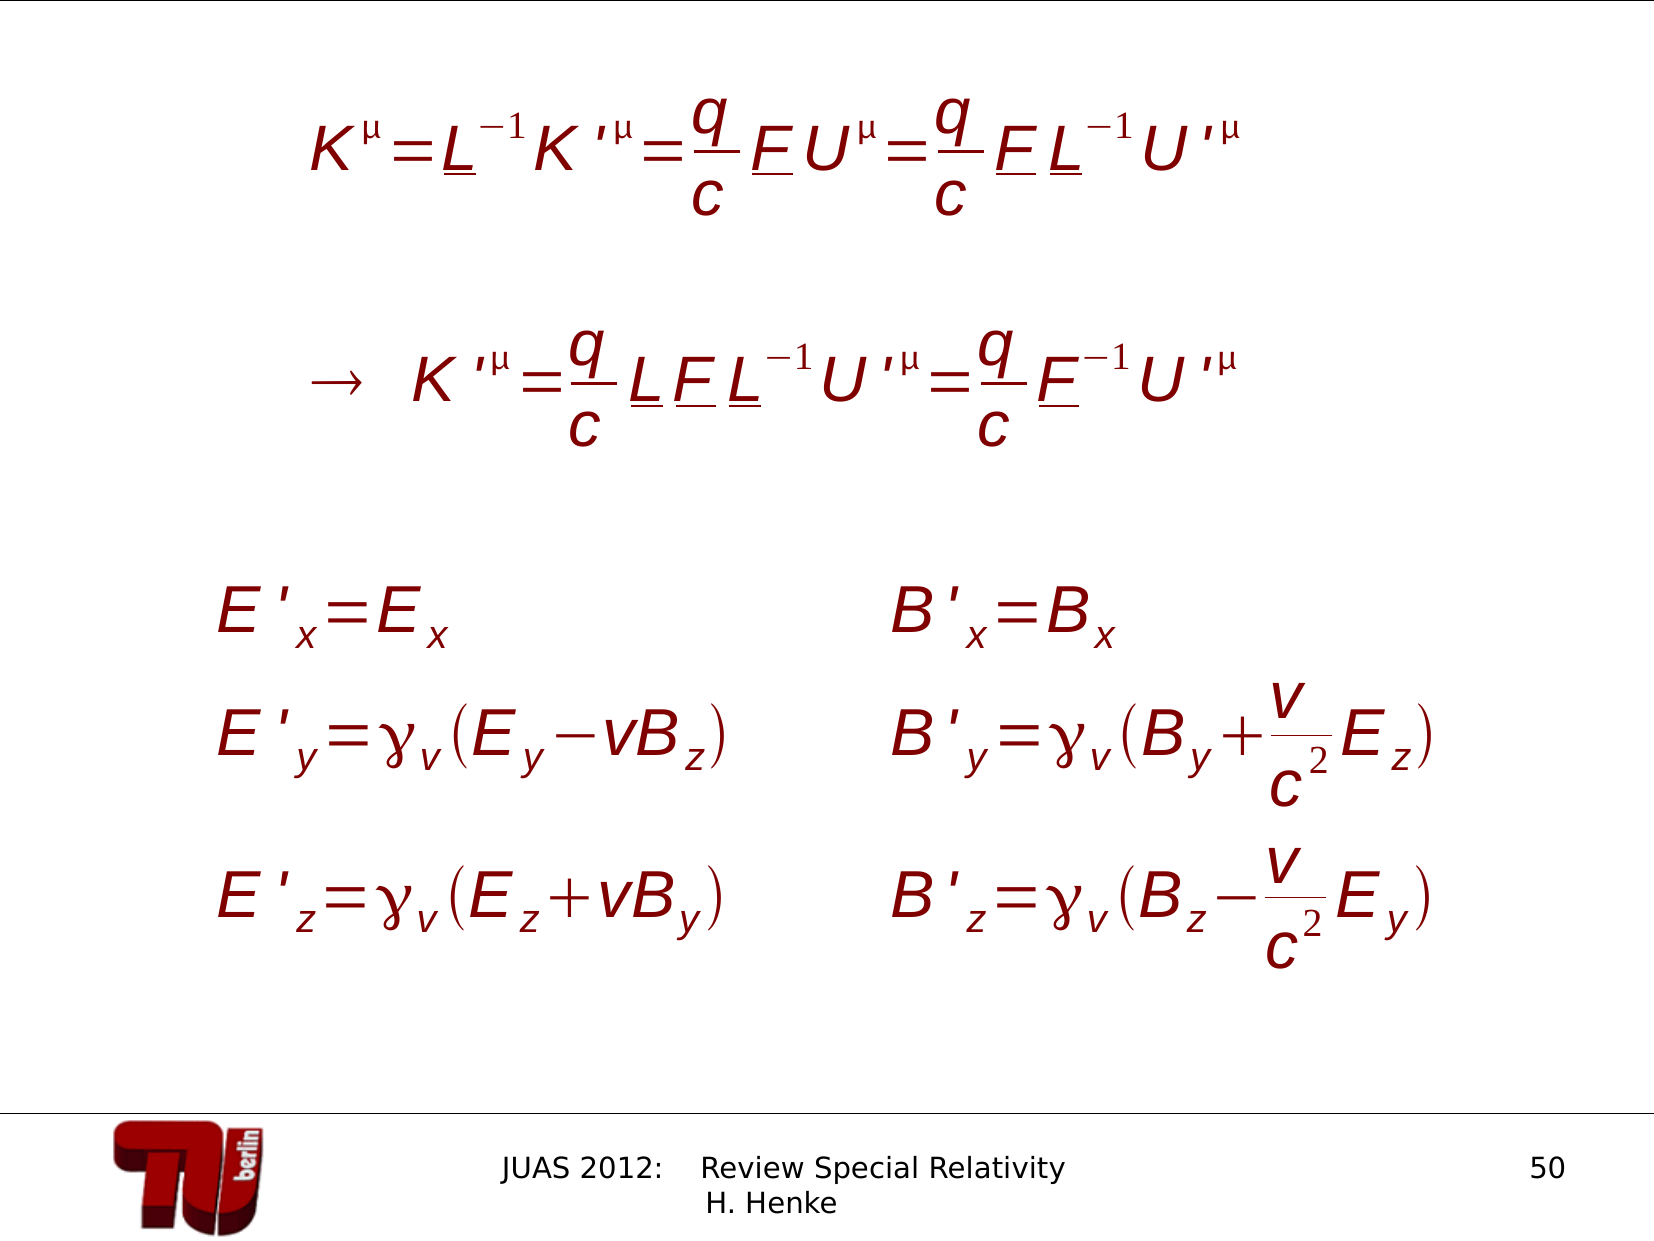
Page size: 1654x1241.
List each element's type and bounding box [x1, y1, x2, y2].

chart [210, 570, 1443, 983]
picture [112, 1119, 265, 1238]
chart [303, 75, 1250, 461]
